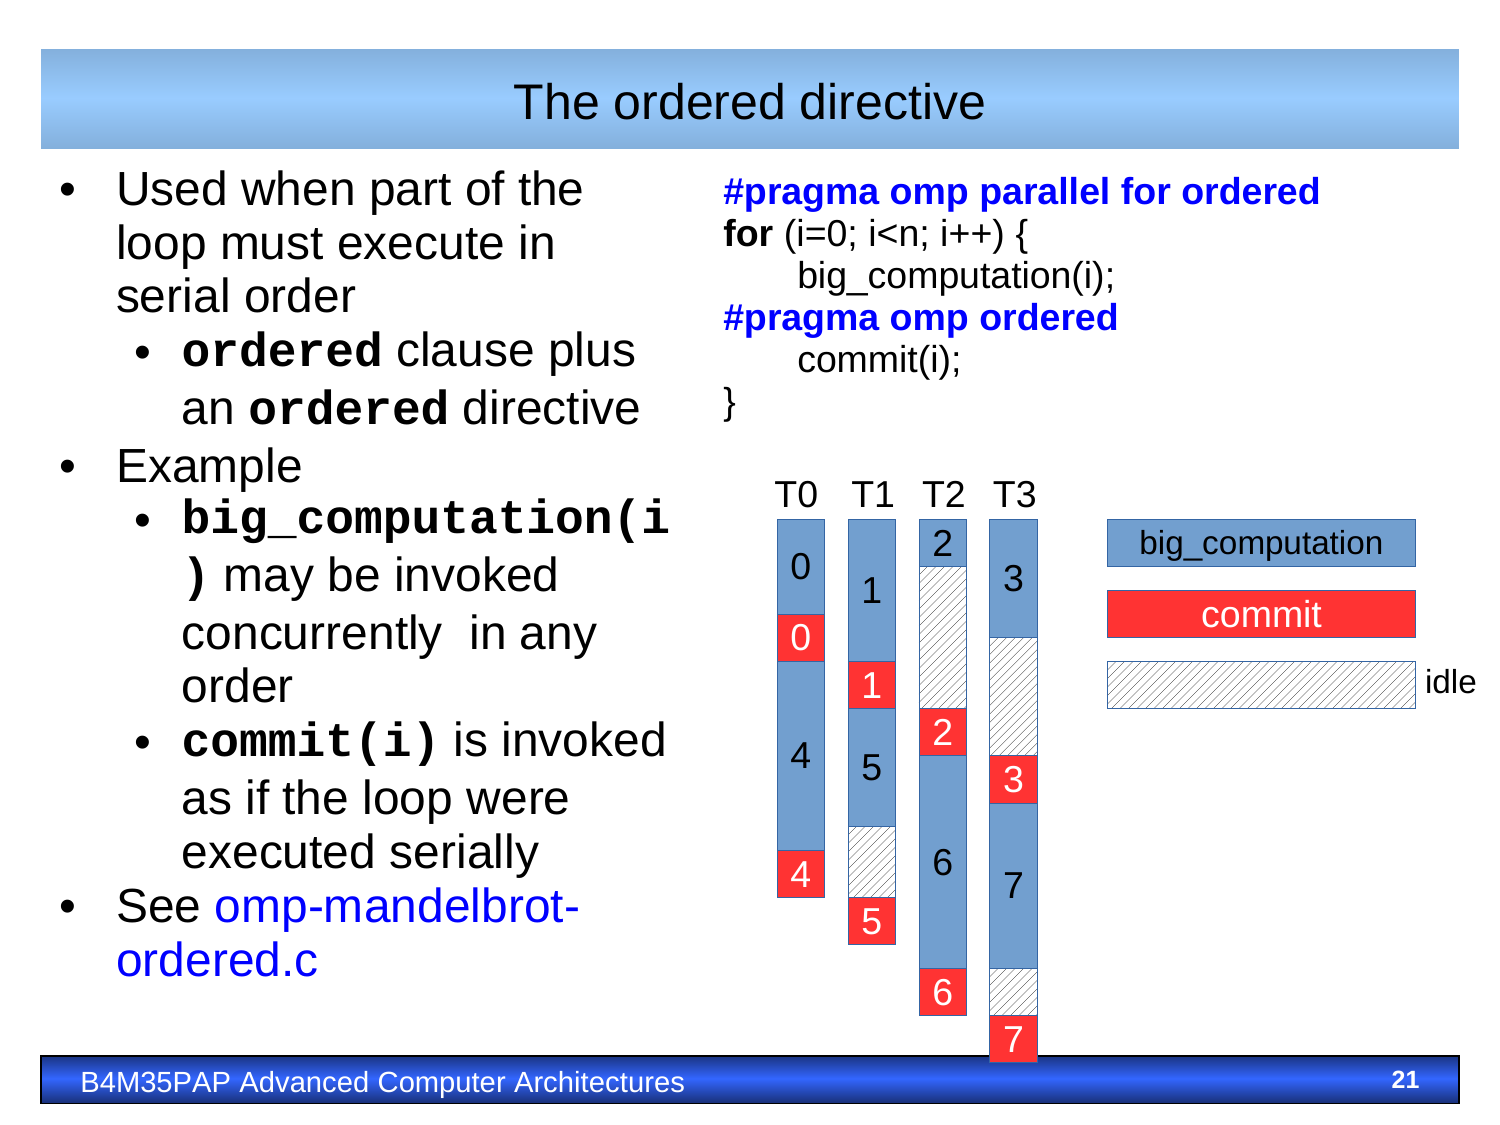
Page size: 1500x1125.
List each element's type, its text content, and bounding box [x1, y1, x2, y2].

text_box 1 [848, 523, 896, 661]
text_box #pragma omp parallel for ordered for (i=0; i<n; i++) { big_computation(i); #pragma omp ordered commit(i); } [708, 162, 1462, 495]
text_box 5 [848, 897, 896, 945]
text_box 6 [919, 755, 967, 968]
text_box T2 [907, 466, 978, 523]
text_box [919, 566, 967, 709]
text_box T3 [978, 466, 1052, 523]
text_box 3 [989, 756, 1038, 803]
text_box big_computation [1107, 519, 1416, 567]
text_box 7 [989, 803, 1038, 968]
text_box 3 [989, 523, 1038, 637]
text_box 5 [848, 708, 896, 827]
text_box 2 [919, 709, 967, 755]
text_box T0 [759, 466, 833, 523]
text_box 4 [777, 661, 825, 850]
text_box 0 [777, 614, 825, 661]
text_box 2 [919, 523, 967, 566]
text_box [989, 637, 1038, 756]
text_box [989, 968, 1038, 1016]
text_box T1 [836, 466, 907, 523]
text_box Used when part of the loop must execute in serial order ordered clause plus an ordered directive Example big_computation(i) may be invoked concurrently in any order commit(i) is invoked as if the loop were executed serially See omp-mandelbrot-ordered.c [45, 154, 694, 1041]
text_box 0 [777, 523, 825, 614]
text_box idle [1410, 656, 1492, 709]
text_box 7 [989, 1016, 1038, 1063]
text_box commit [1107, 590, 1416, 638]
text_box 6 [919, 968, 967, 1016]
text_box 4 [777, 850, 825, 898]
title The ordered directive [41, 49, 1459, 149]
text_box 1 [848, 661, 896, 708]
text_box [848, 827, 896, 897]
text_box [1107, 661, 1410, 709]
